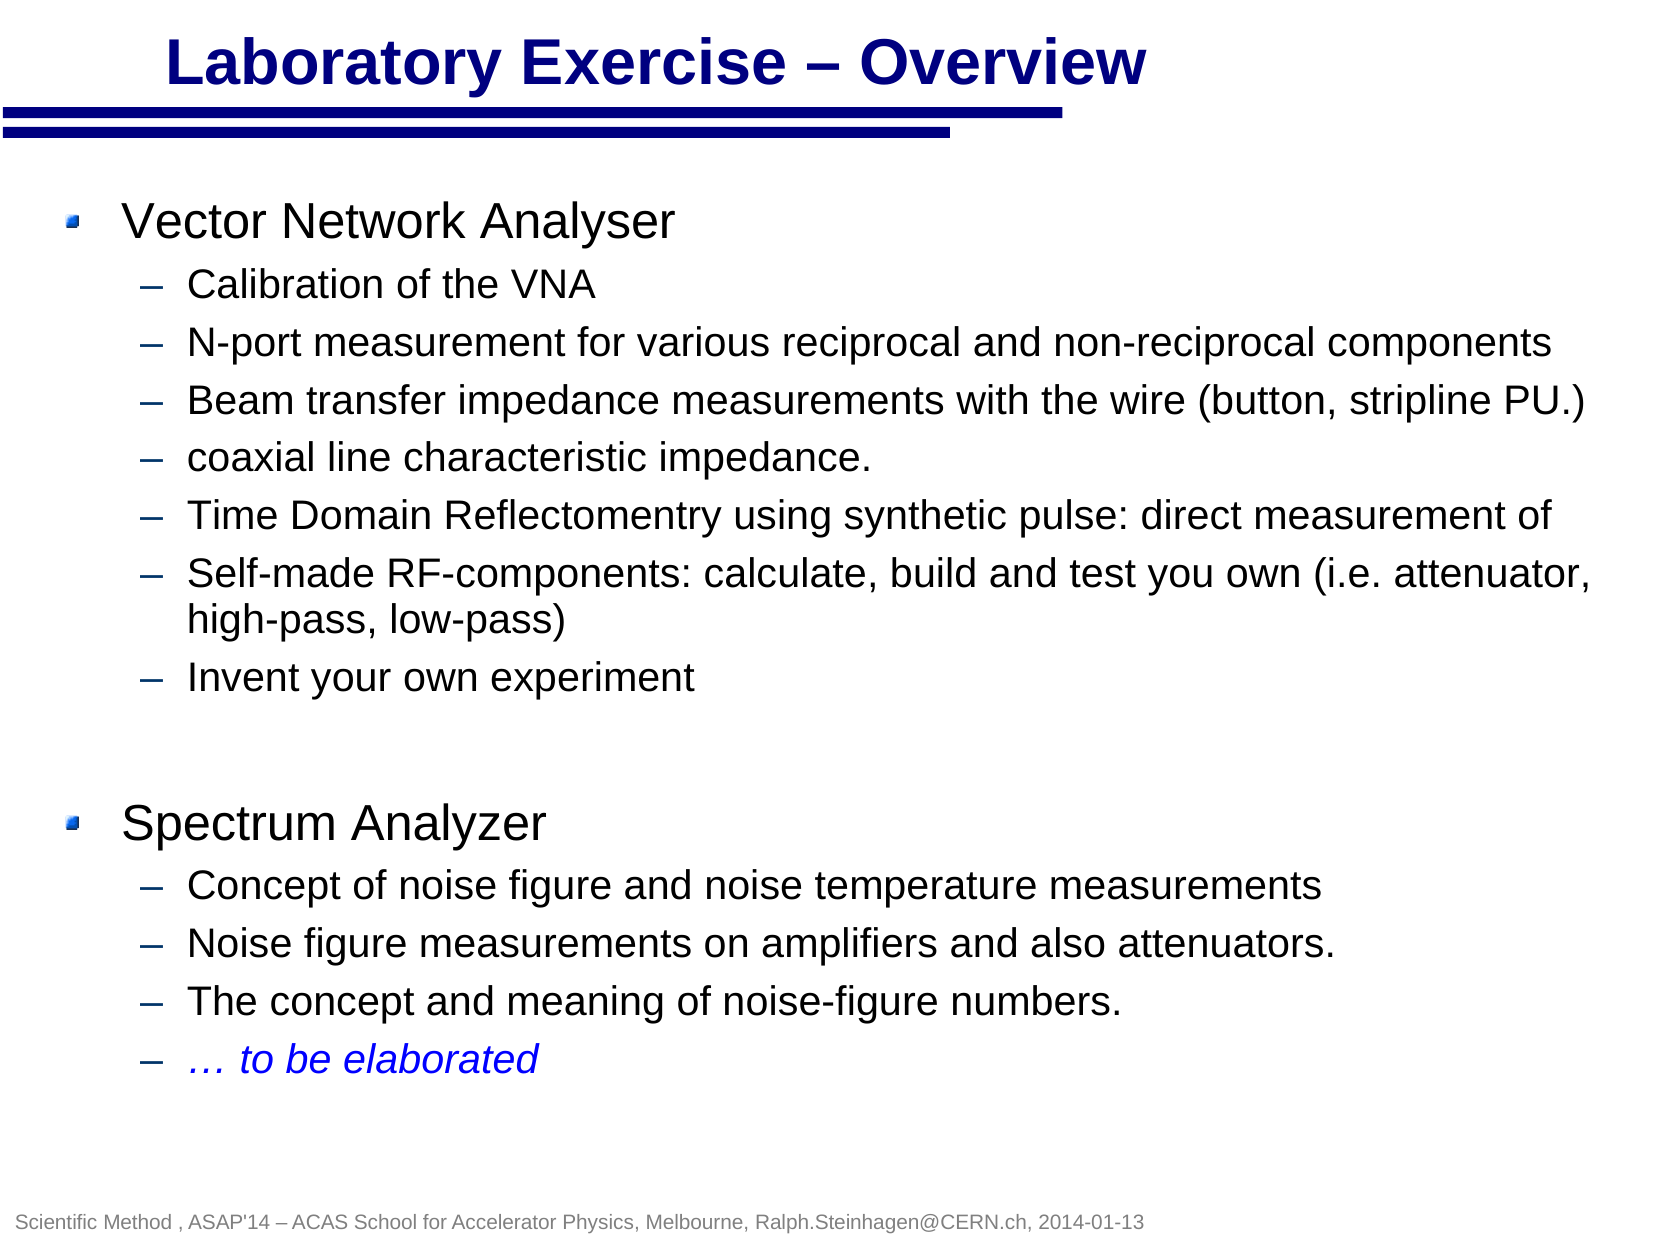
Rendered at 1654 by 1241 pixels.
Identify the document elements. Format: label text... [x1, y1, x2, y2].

title Laboratory Exercise – Overview [165, 0, 1323, 124]
list Vector Network Analyser Calibration of the VNA N-port measurement for various reciprocal and non-reciprocal components Beam transfer impedance measurements with the wire (button, stripline PU.) coaxial line characteristic impedance. Time Domain Reflectomentry using synthetic pulse: direct measurement of Self-made RF-components: calculate, build and test you own (i.e. attenuator, high-pass, low-pass) Invent your own experiment Spectrum Analyzer Concept of noise figure and noise temperature measurements Noise figure measurements on amplifiers and also attenuators. The concept and meaning of noise-figure numbers. … to be elaborated [65, 192, 1628, 1205]
